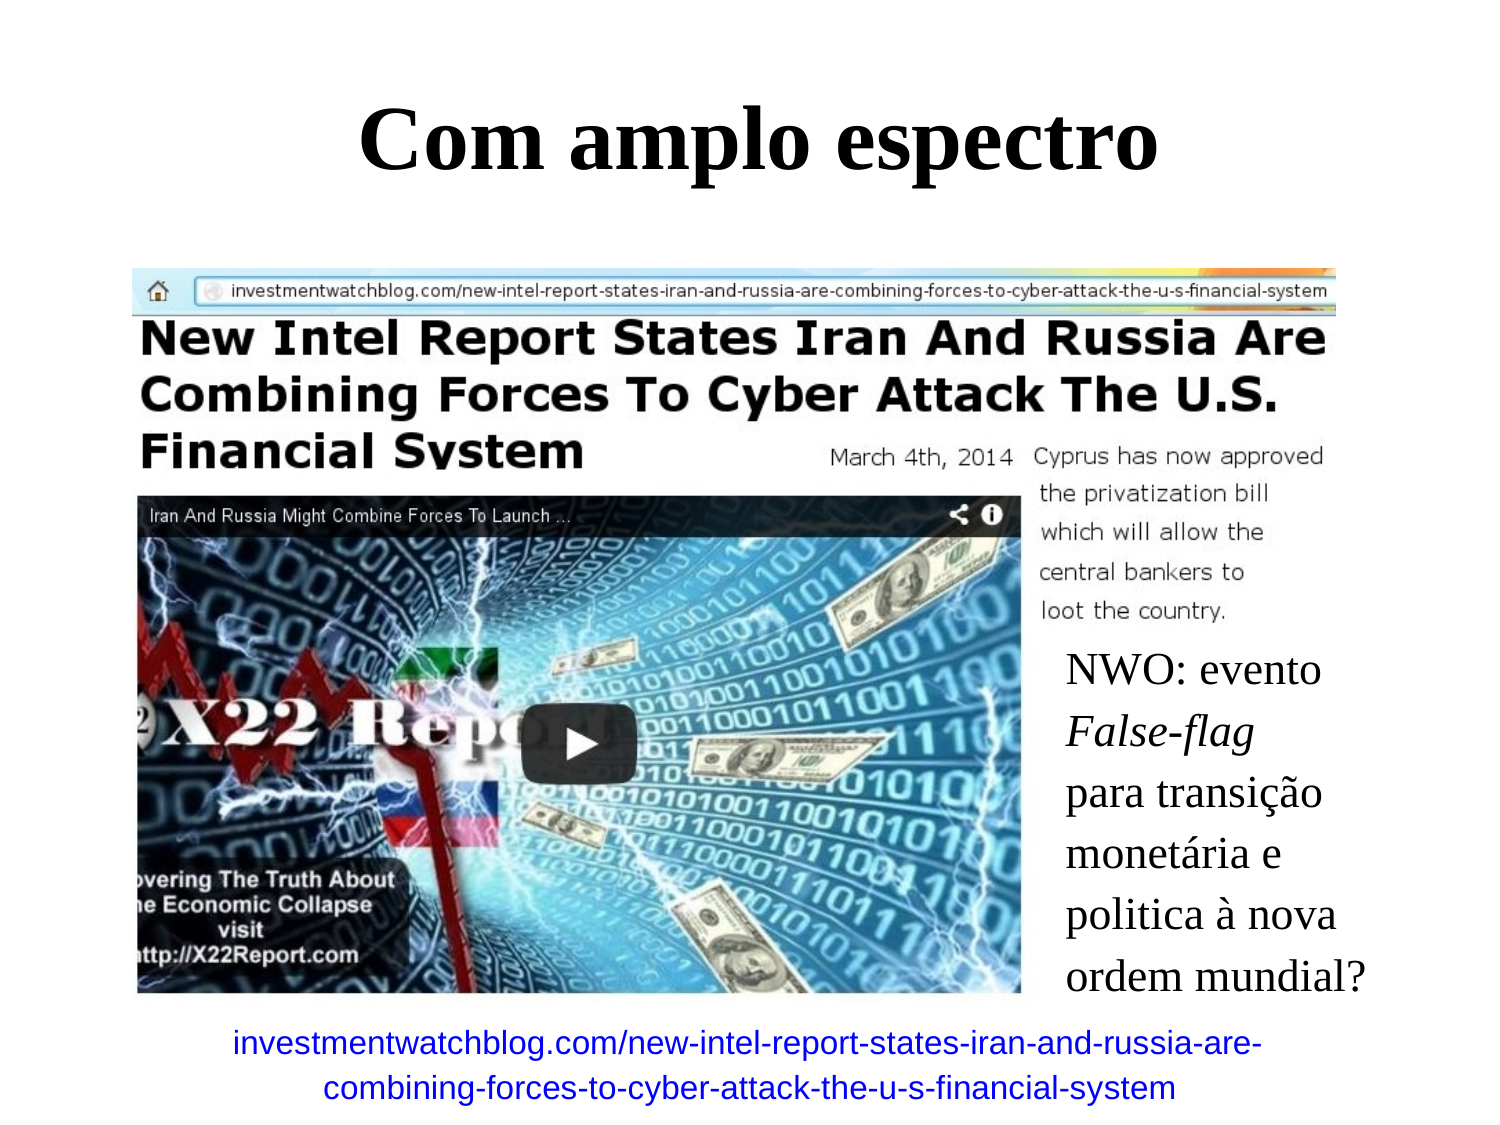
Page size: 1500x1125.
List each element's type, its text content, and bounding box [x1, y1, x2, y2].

picture [132, 268, 1336, 1003]
title Com amplo espectro [81, 63, 1438, 214]
text_box NWO: evento False-flag para transição monetária e politica à nova ordem mundial? [1065, 633, 1406, 1002]
text_box investmentwatchblog.com/new-intel-report-states-iran-and-russia-are- combining-forces-to-cyber-attack-the-u-s-financial-system [25, 1016, 1470, 1107]
